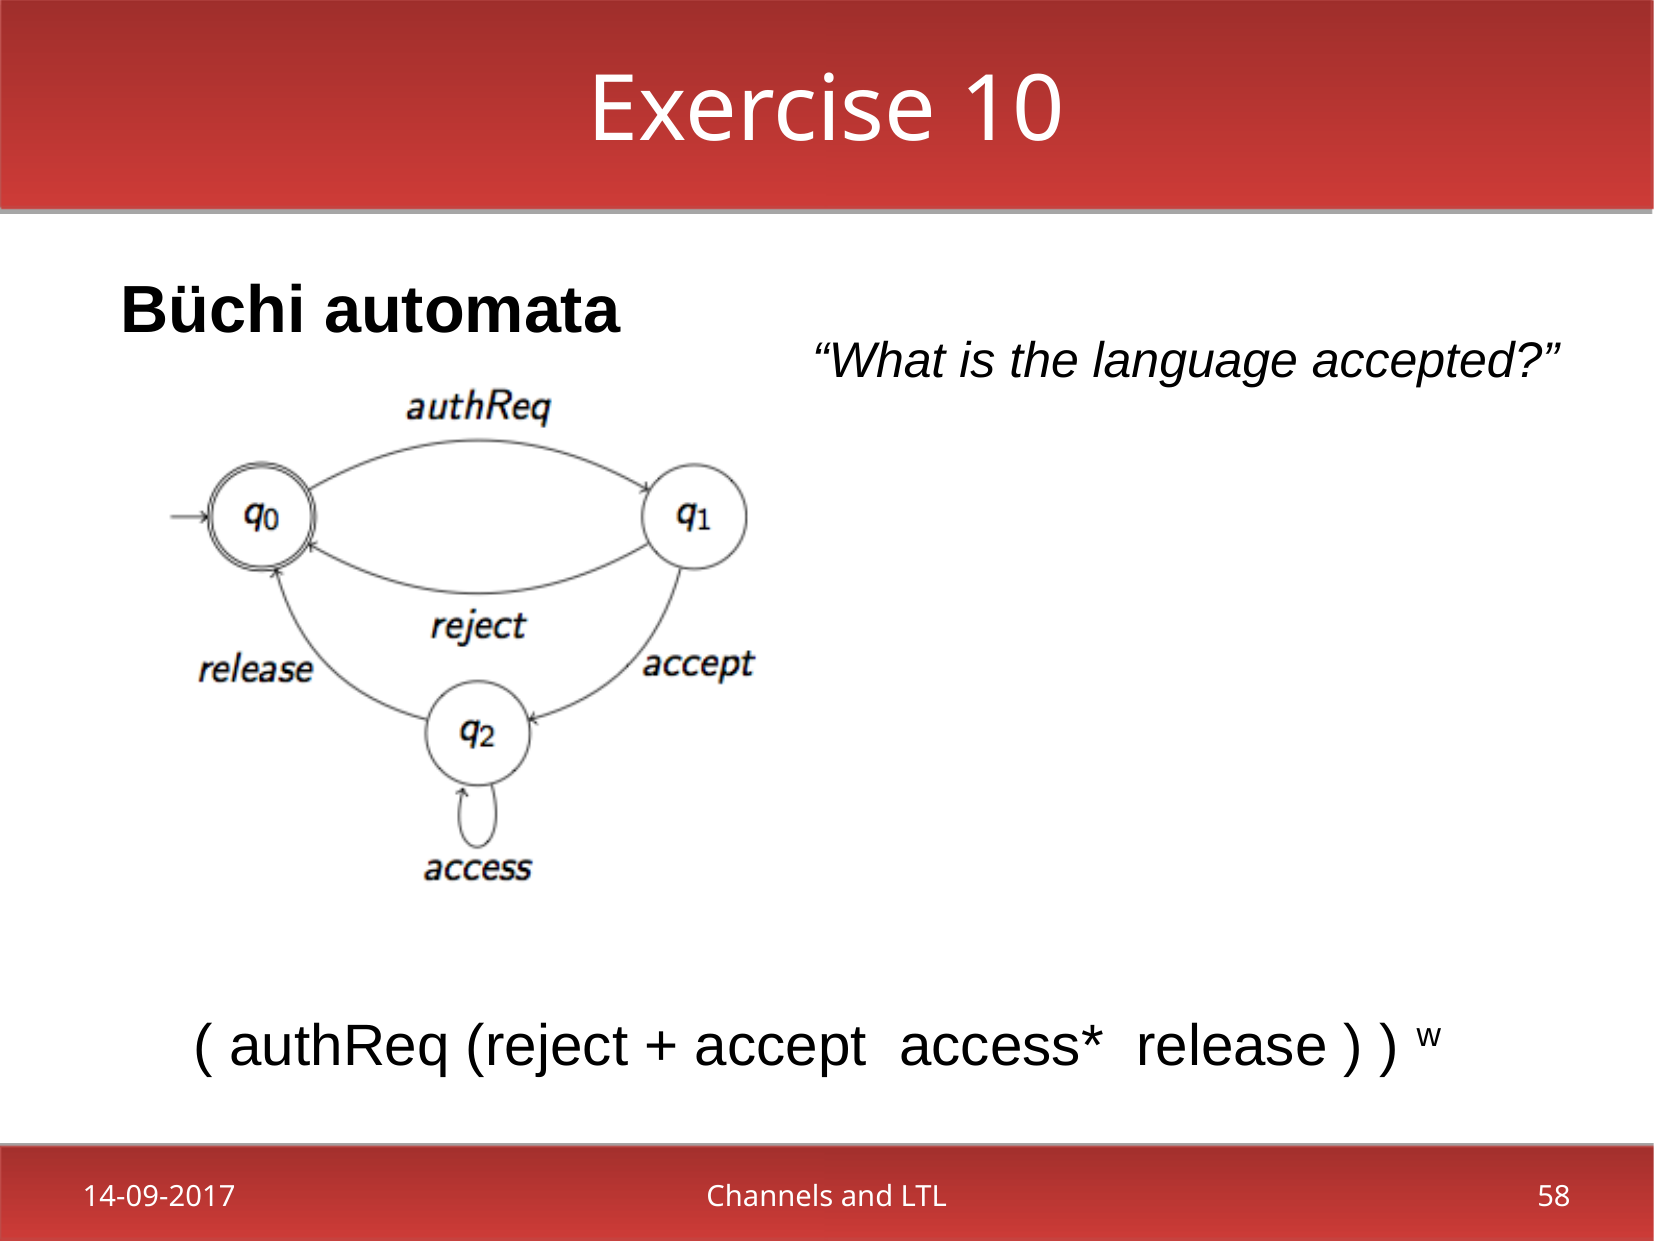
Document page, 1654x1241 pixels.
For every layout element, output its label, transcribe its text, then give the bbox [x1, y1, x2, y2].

picture [0, 1143, 1654, 1241]
title Exercise 10 [59, 31, 1595, 178]
text_box “What is the language accepted?” [797, 324, 1575, 396]
picture [0, 0, 1654, 214]
picture [135, 380, 827, 916]
text_box Büchi automata [105, 264, 637, 355]
text_box ( authReq (reject + accept access* release ) ) w [177, 1003, 1458, 1087]
